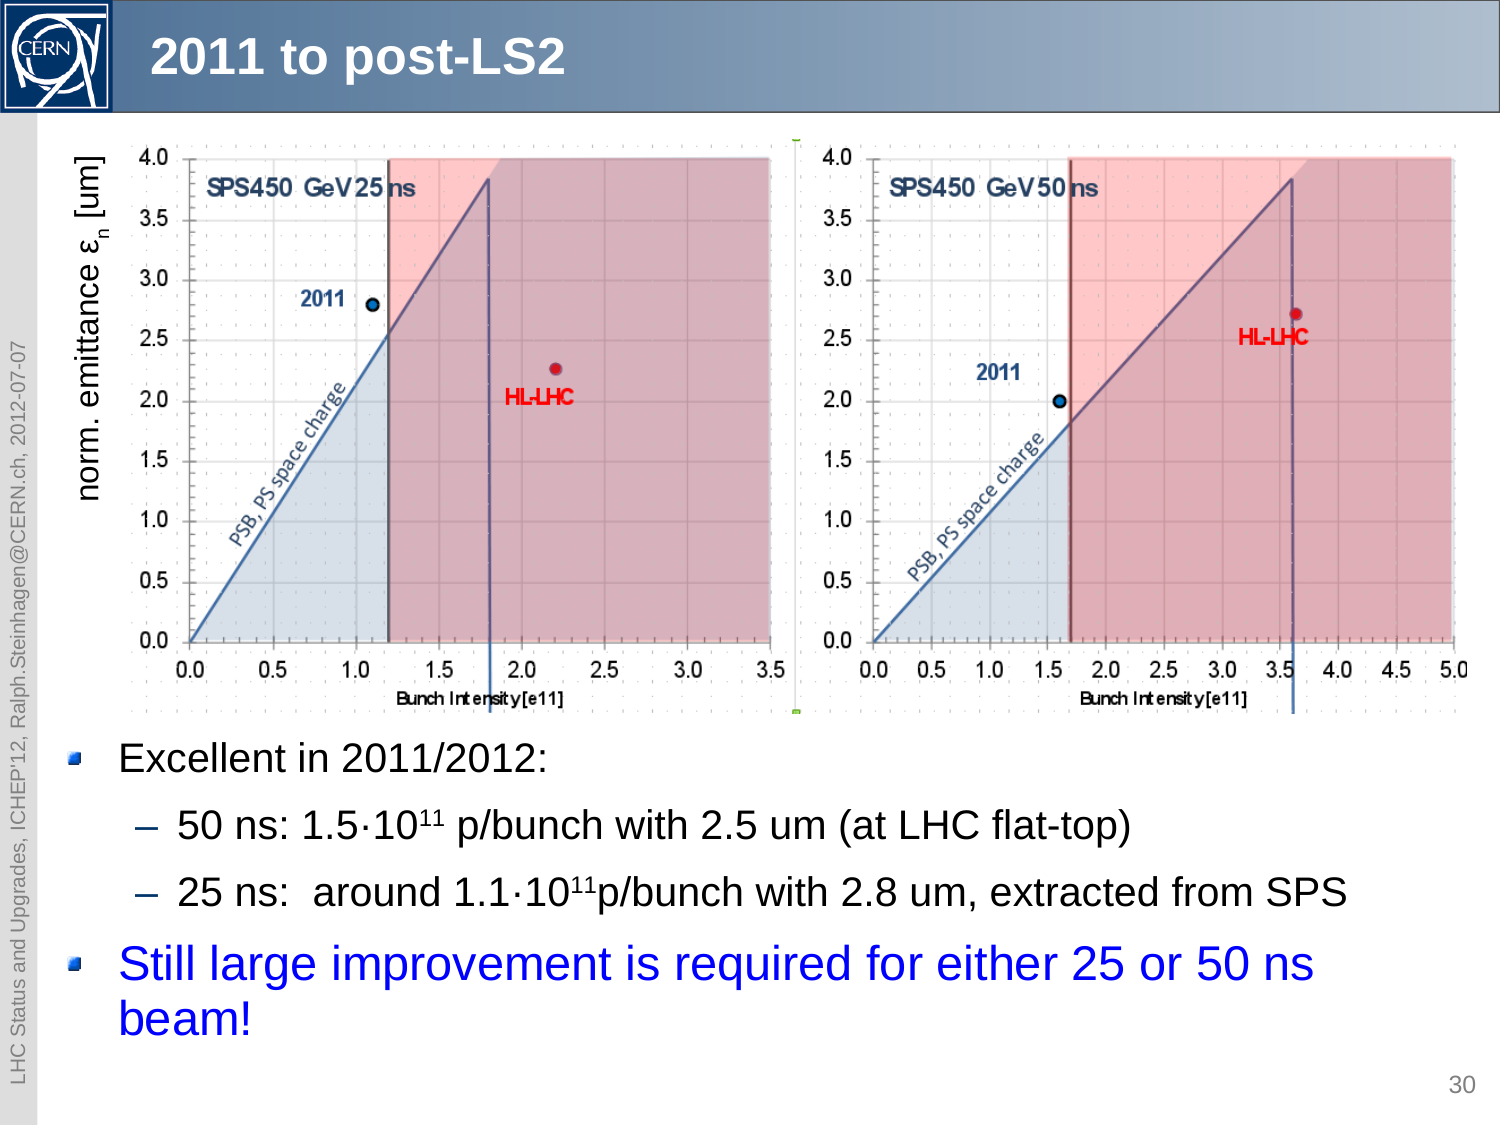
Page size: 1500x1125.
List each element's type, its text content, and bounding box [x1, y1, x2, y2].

picture [0, 0, 113, 113]
title 2011 to post-LS2 [150, 0, 1201, 113]
picture [120, 139, 1467, 715]
list Excellent in 2011/2012: 50 ns: 1.5·1011 p/bunch with 2.5 um (at LHC flat-top) 25 ns: around 1.1·1011p/bunch with 2.8 um, extracted from SPS Still large improvement is required for either 25 or 50 ns beam! [52, 727, 1440, 1059]
text_box norm. emittance εn [um] [60, 139, 120, 518]
